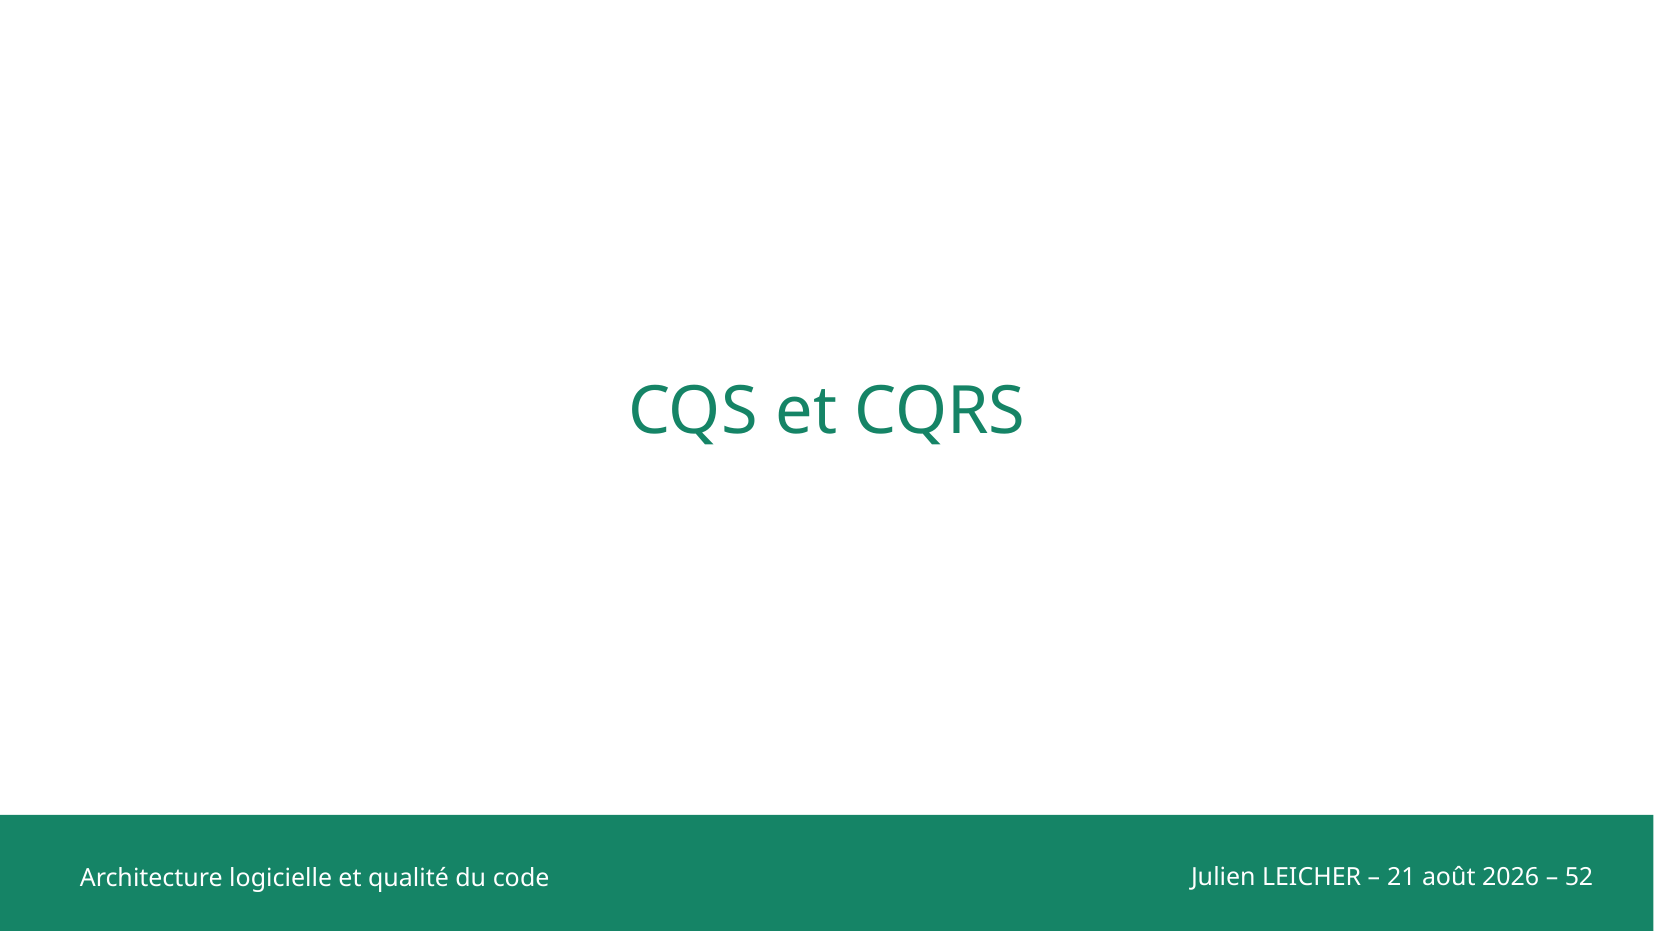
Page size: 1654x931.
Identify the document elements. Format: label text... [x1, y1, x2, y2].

text_box Architecture logicielle et qualité du code [64, 852, 798, 898]
text_box Julien LEICHER – 22 mars 2022 – <numéro> [0, 814, 1654, 931]
text_box CQS et CQRS [0, 0, 1654, 814]
